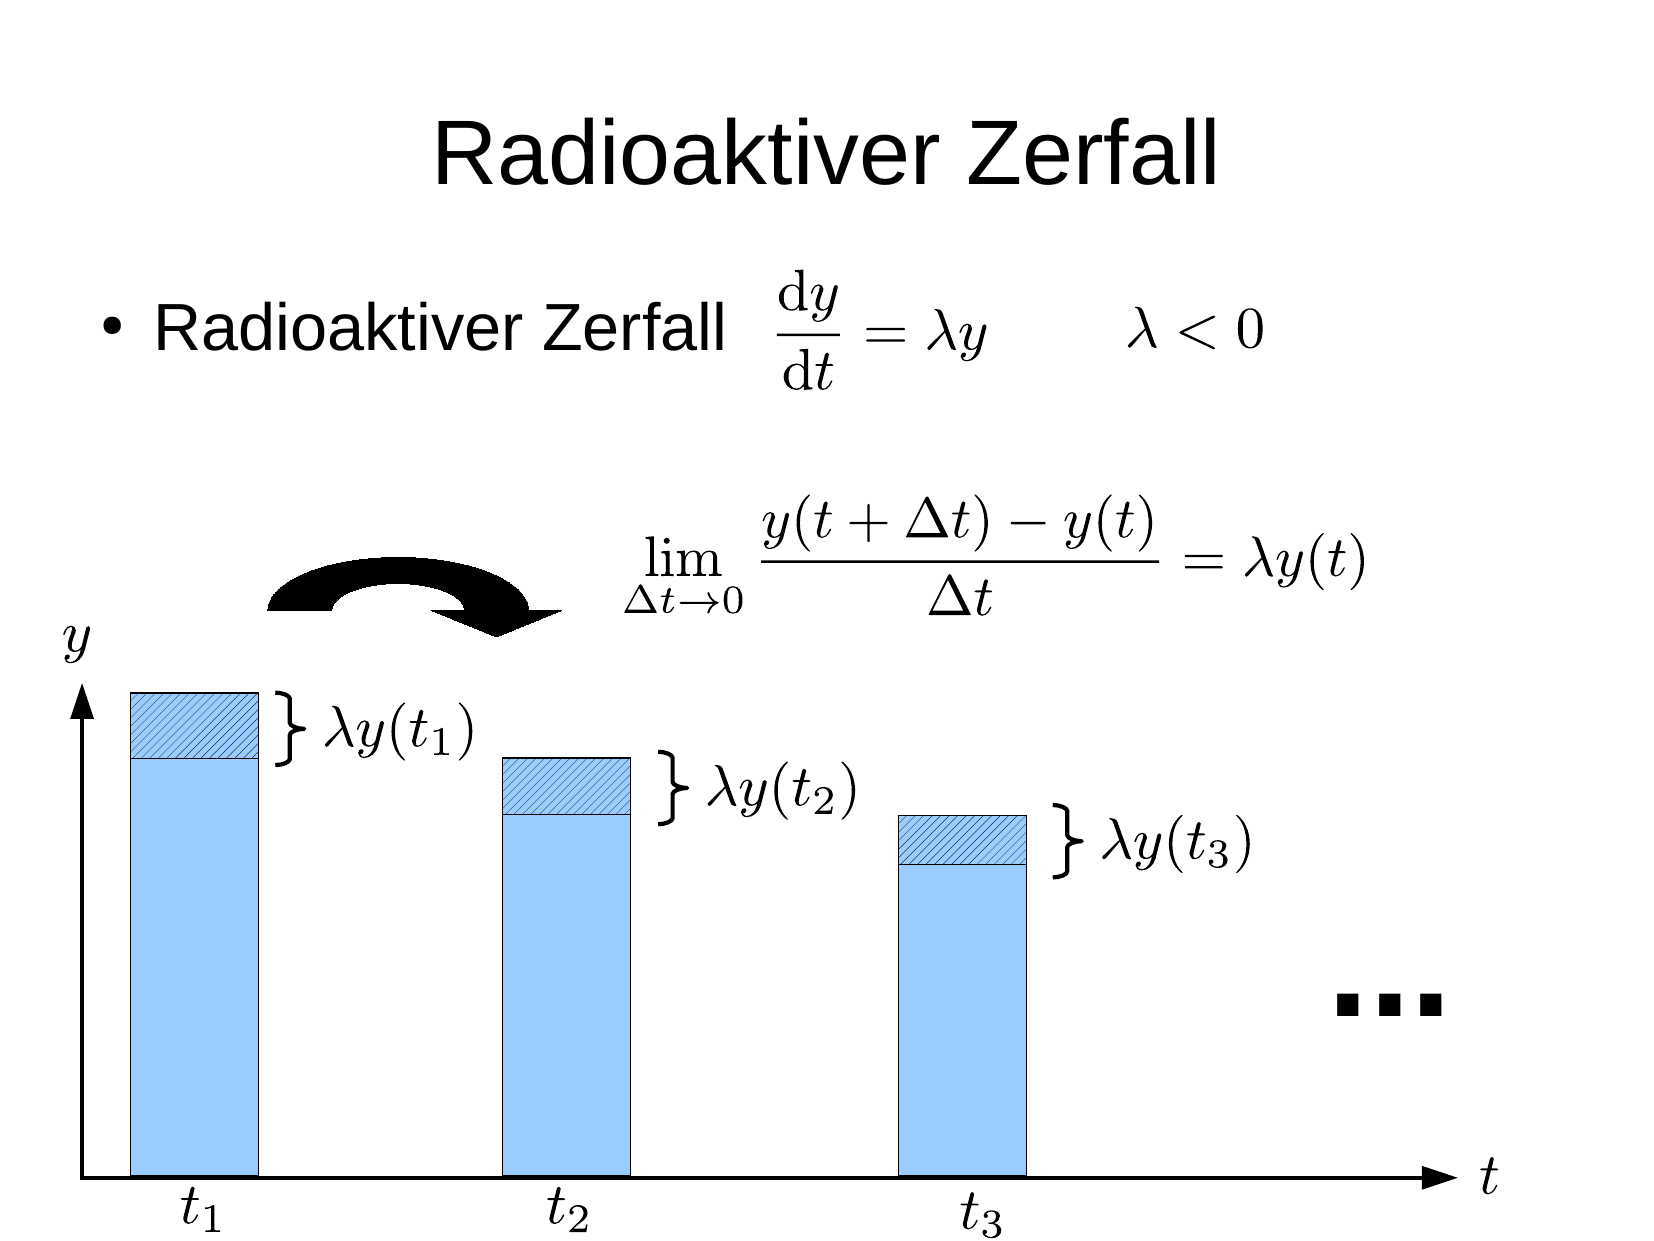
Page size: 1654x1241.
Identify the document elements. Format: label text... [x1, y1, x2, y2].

text_box [130, 692, 259, 1176]
text_box [898, 815, 1027, 1176]
text_box [545, 1186, 591, 1233]
text_box [776, 269, 989, 390]
text_box [61, 625, 93, 664]
list Radioaktiver Zerfall [82, 290, 1571, 1094]
text_box [704, 761, 861, 820]
text_box [1099, 814, 1256, 874]
text_box [1478, 1157, 1500, 1195]
text_box [321, 702, 478, 761]
text_box [179, 1186, 224, 1232]
title Radioaktiver Zerfall [82, 56, 1571, 250]
text_box [267, 557, 562, 637]
text_box [1124, 306, 1265, 350]
text_box ... [1312, 873, 1468, 1056]
text_box [621, 494, 1370, 616]
text_box [502, 757, 631, 1176]
text_box [959, 1192, 1004, 1239]
